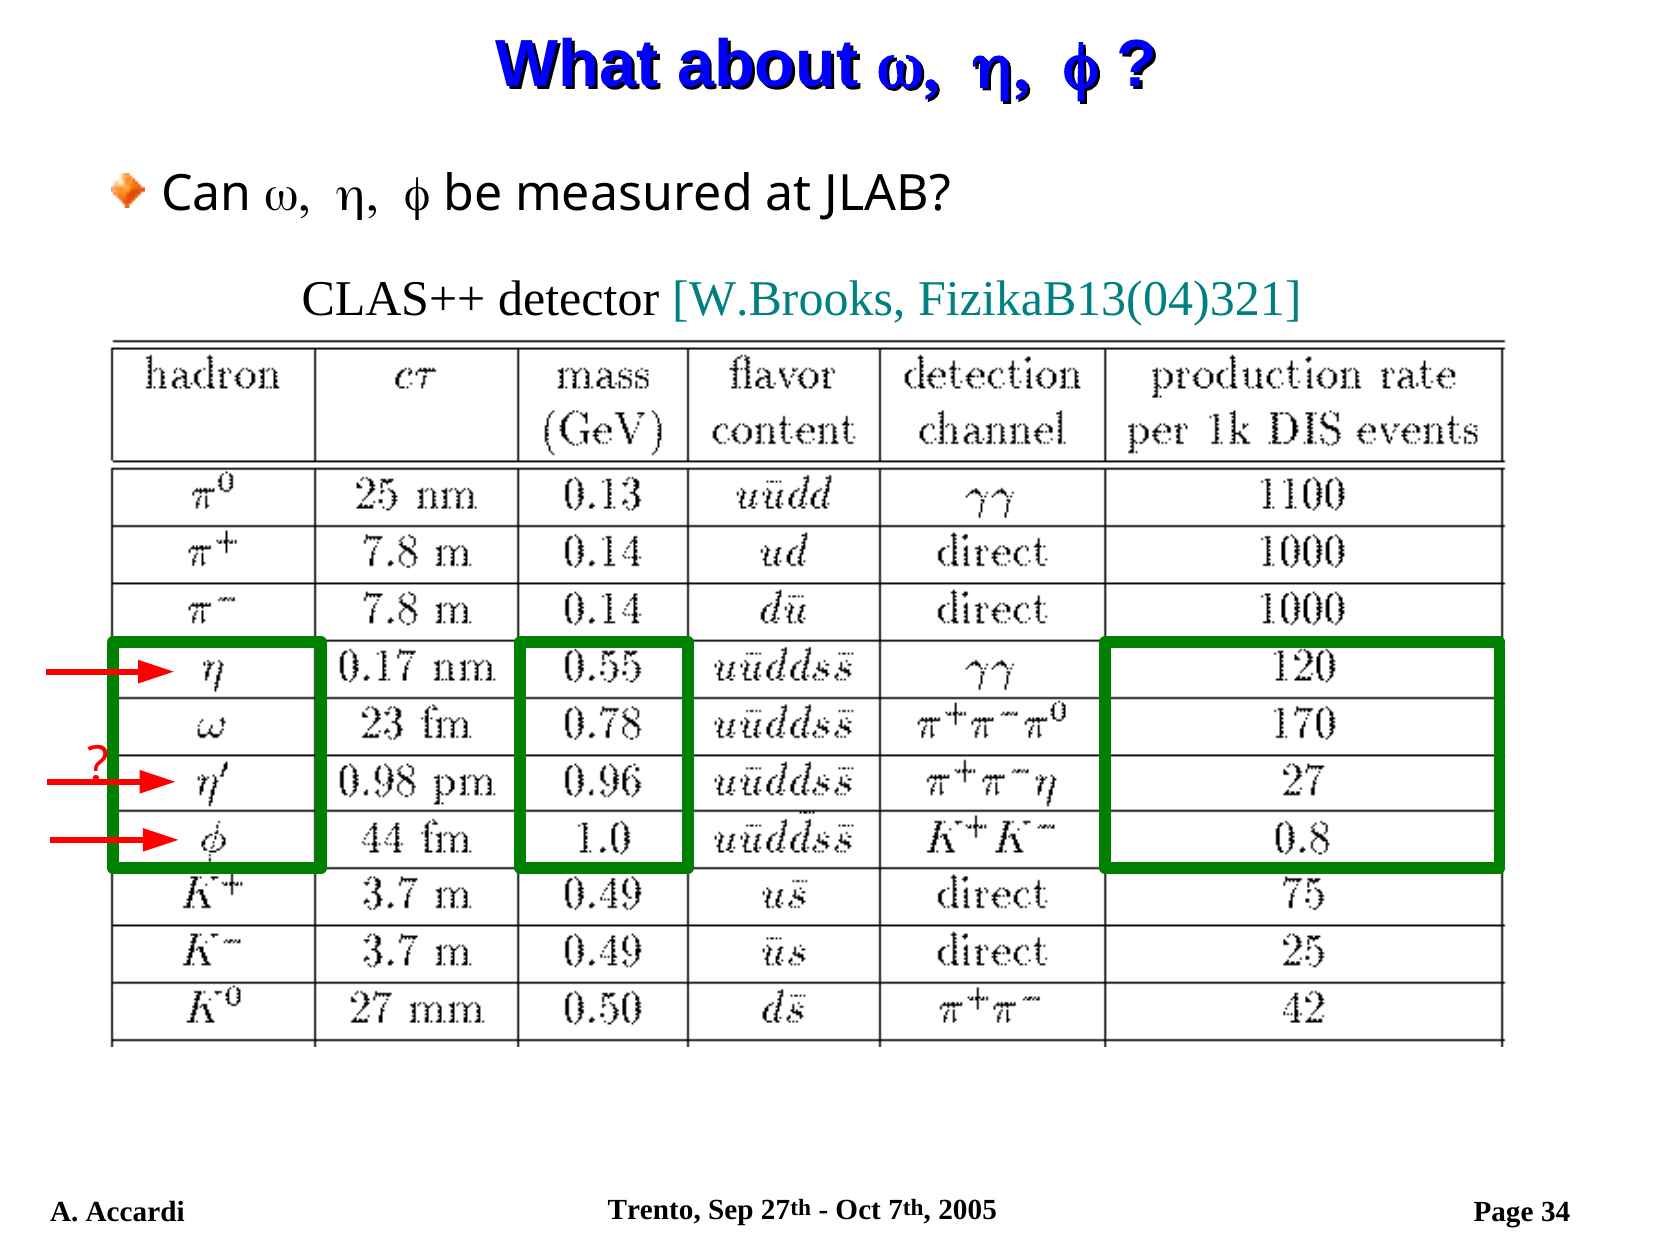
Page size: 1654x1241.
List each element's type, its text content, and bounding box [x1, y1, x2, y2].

text_box A. Accardi [32, 1187, 203, 1241]
text_box What about w, h, f ? [29, 23, 1625, 112]
text_box CLAS++ detector [W.Brooks, FizikaB13(04)321] [301, 271, 1303, 332]
text_box Trento, Sep 27th - Oct 7th, 2005 [602, 1193, 1003, 1233]
text_box Can w, h, f be measured at JLAB? [111, 156, 1528, 222]
picture [106, 337, 1509, 1047]
text_box Page 33 [1525, 1195, 1623, 1234]
picture [119, 648, 315, 862]
